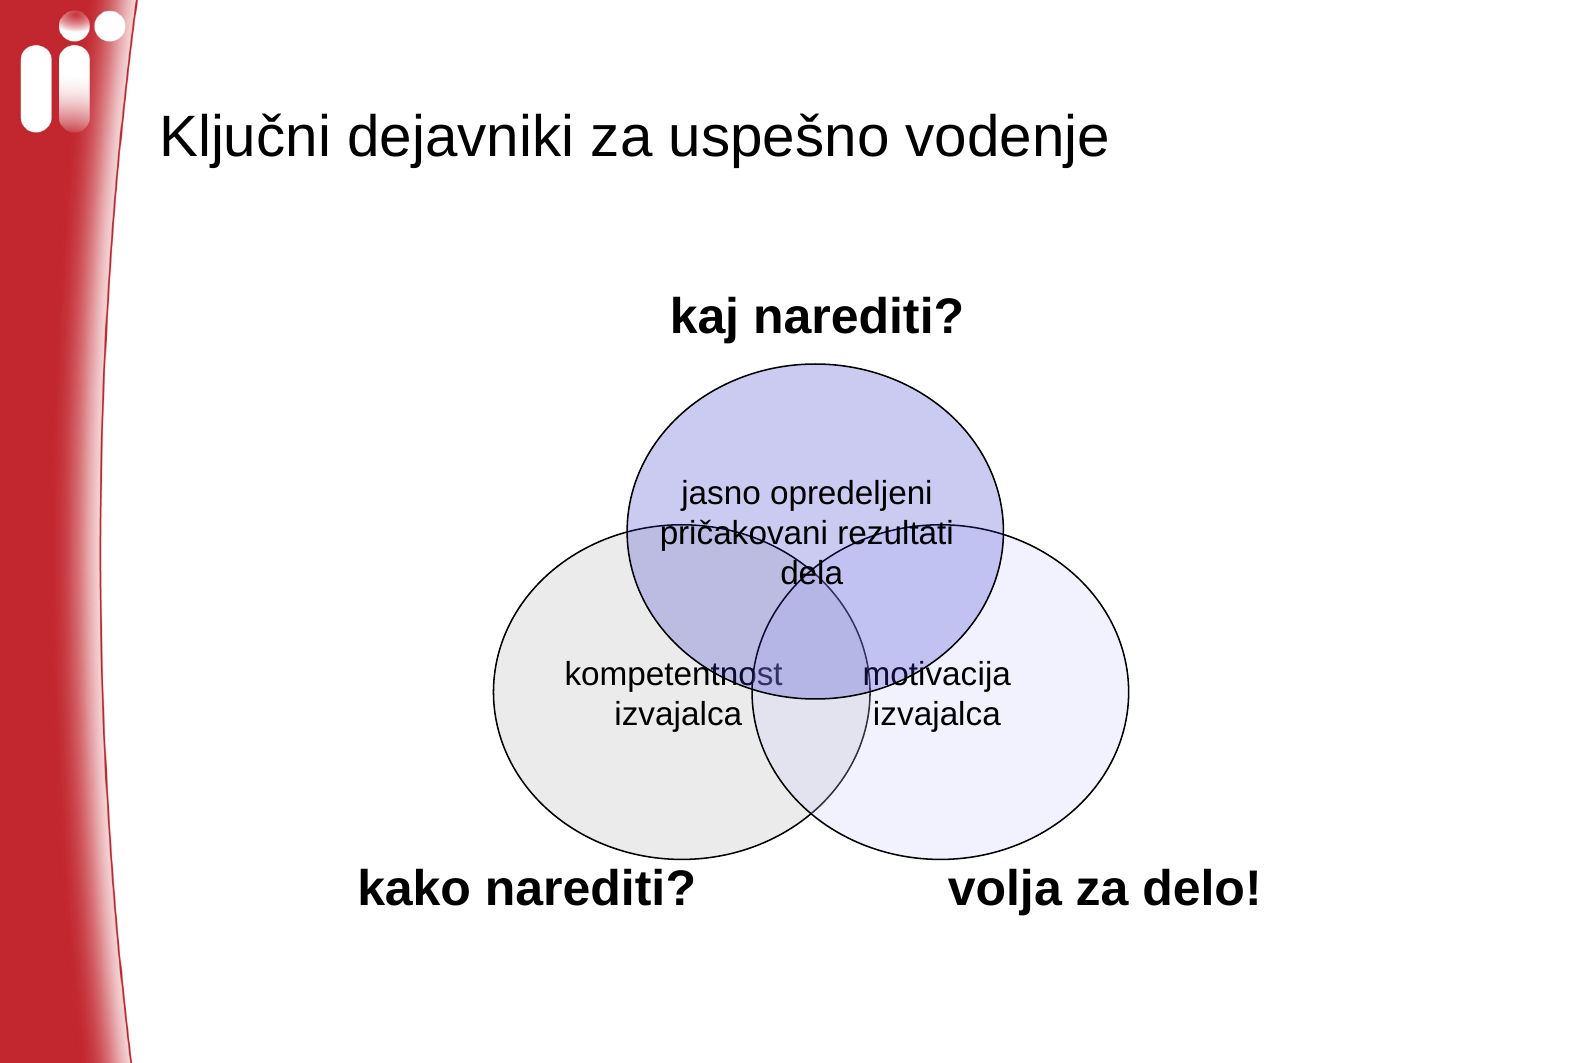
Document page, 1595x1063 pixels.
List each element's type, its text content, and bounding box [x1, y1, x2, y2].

text_box kaj narediti? [663, 283, 972, 344]
text_box [493, 364, 1129, 860]
text_box motivacija izvajalca [856, 645, 1025, 739]
text_box jasno opredeljeni pričakovani rezultati dela [653, 465, 977, 598]
title Ključni dejavniki za uspešno vodenje [159, 22, 1515, 249]
text_box kompetentnost izvajalca [558, 645, 759, 739]
picture [0, 0, 1414, 1063]
text_box kako narediti? [350, 855, 703, 916]
text_box volja za delo! [941, 855, 1269, 916]
